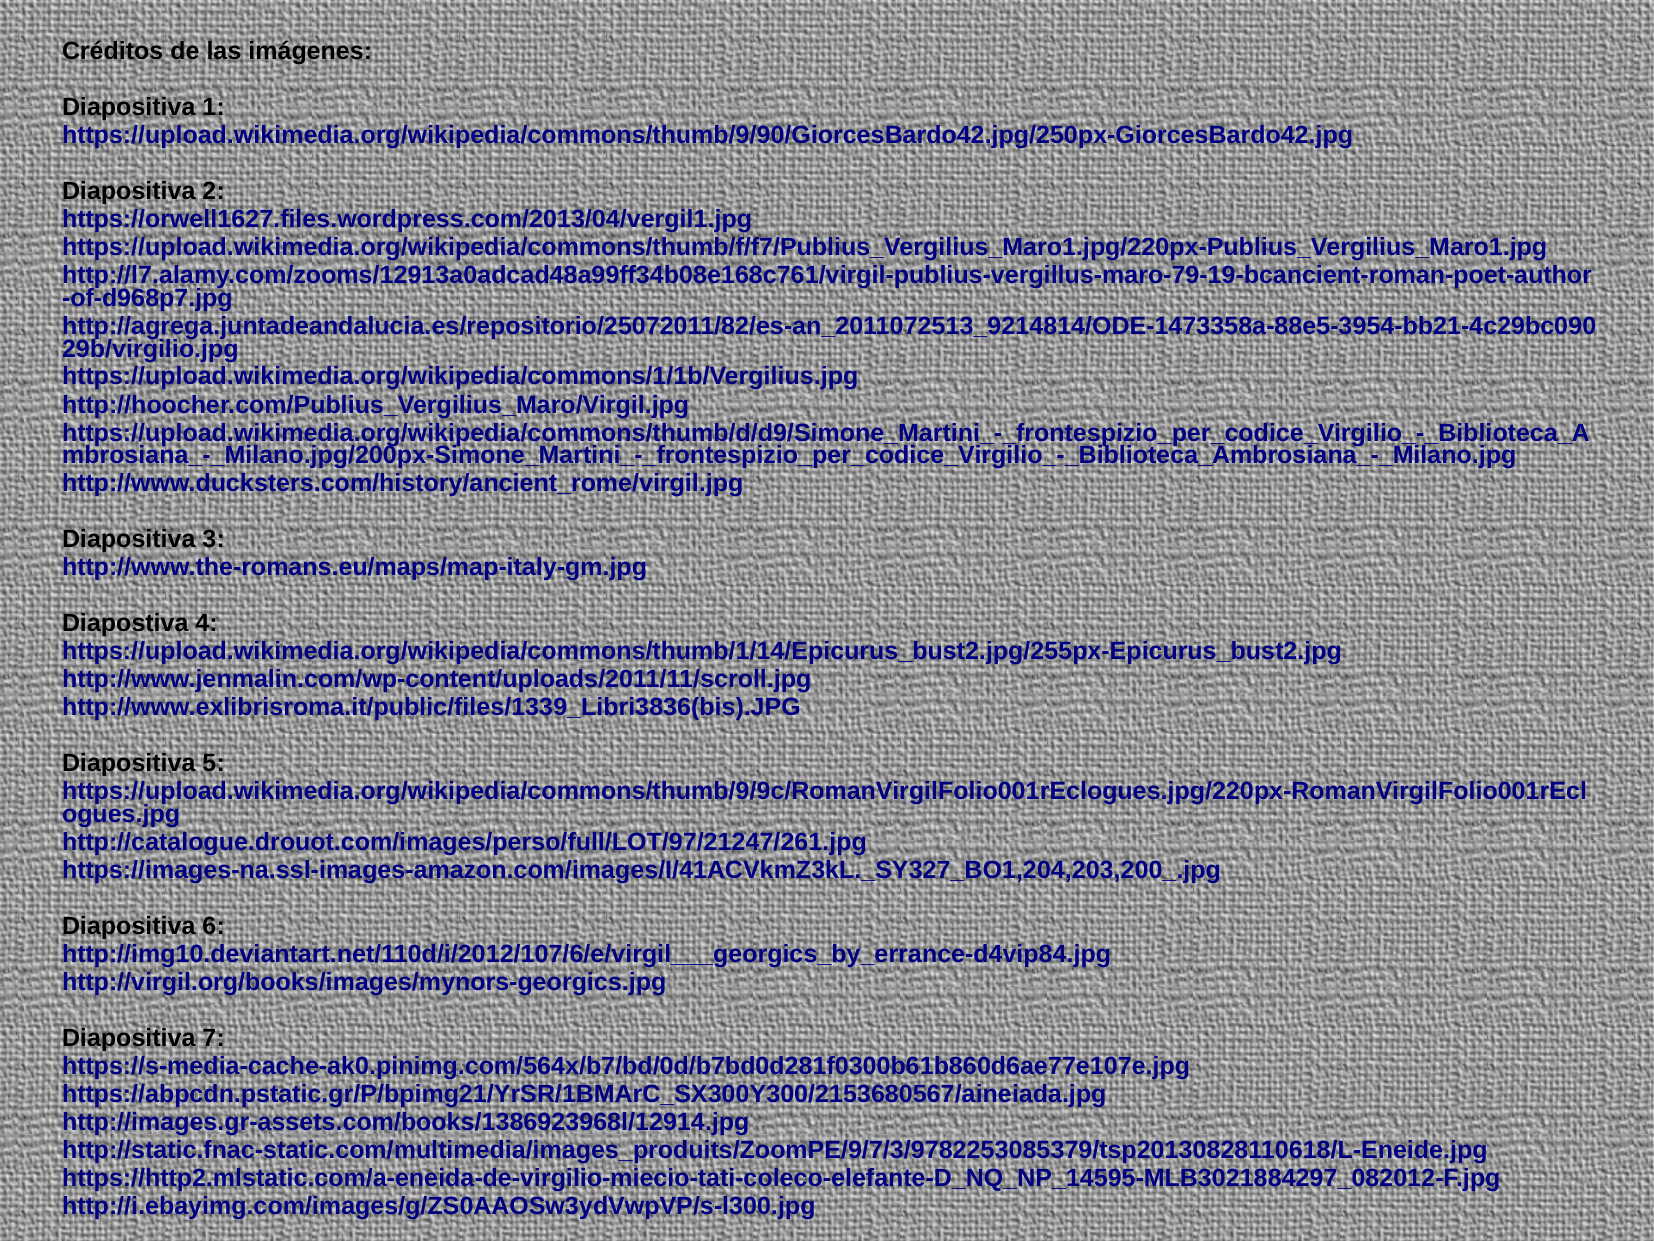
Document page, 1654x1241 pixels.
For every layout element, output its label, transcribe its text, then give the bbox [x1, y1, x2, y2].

picture [0, 0, 1654, 1241]
text_box Créditos de las imágenes: Diapositiva 1: https://upload.wikimedia.org/wikipedia/commons/thumb/9/90/GiorcesBardo42.jpg/250px-GiorcesBardo42.jpg Diapositiva 2: https://orwell1627.files.wordpress.com/2013/04/vergil1.jpg https://upload.wikimedia.org/wikipedia/commons/thumb/f/f7/Publius_Vergilius_Maro1.jpg/220px-Publius_Vergilius_Maro1.jpg http://l7.alamy.com/zooms/12913a0adcad48a99ff34b08e168c761/virgil-publius-vergillus-maro-79-19-bcancient-roman-poet-author-of-d968p7.jpg http://agrega.juntadeandalucia.es/repositorio/25072011/82/es-an_2011072513_9214814/ODE-1473358a-88e5-3954-bb21-4c29bc09029b/virgilio.jpg https://upload.wikimedia.org/wikipedia/commons/1/1b/Vergilius.jpg http://hoocher.com/Publius_Vergilius_Maro/Virgil.jpg https://upload.wikimedia.org/wikipedia/commons/thumb/d/d9/Simone_Martini_-_frontespizio_per_codice_Virgilio_-_Biblioteca_Ambrosiana_-_Milano.jpg/200px-Simone_Martini_-_frontespizio_per_codice_Virgilio_-_Biblioteca_Ambrosiana_-_Milano.jpg http://www.ducksters.com/history/ancient_rome/virgil.jpg Diapositiva 3: http://www.the-romans.eu/maps/map-italy-gm.jpg Diapostiva 4: https://upload.wikimedia.org/wikipedia/commons/thumb/1/14/Epicurus_bust2.jpg/255px-Epicurus_bust2.jpg http://www.jenmalin.com/wp-content/uploads/2011/11/scroll.jpg http://www.exlibrisroma.it/public/files/1339_Libri3836(bis).JPG Diapositiva 5: https://upload.wikimedia.org/wikipedia/commons/thumb/9/9c/RomanVirgilFolio001rEclogues.jpg/220px-RomanVirgilFolio001rEclogues.jpg http://catalogue.drouot.com/images/perso/full/LOT/97/21247/261.jpg https://images-na.ssl-images-amazon.com/images/I/41ACVkmZ3kL._SY327_BO1,204,203,200_.jpg Diapositiva 6: http://img10.deviantart.net/110d/i/2012/107/6/e/virgil___georgics_by_errance-d4vip84.jpg http://virgil.org/books/images/mynors-georgics.jpg Diapositiva 7: https://s-media-cache-ak0.pinimg.com/564x/b7/bd/0d/b7bd0d281f0300b61b860d6ae77e107e.jpg https://abpcdn.pstatic.gr/P/bpimg21/YrSR/1BMArC_SX300Y300/2153680567/aineiada.jpg http://images.gr-assets.com/books/1386923968l/12914.jpg http://static.fnac-static.com/multimedia/images_produits/ZoomPE/9/7/3/9782253085379/tsp20130828110618/L-Eneide.jpg https://http2.mlstatic.com/a-eneida-de-virgilio-miecio-tati-coleco-elefante-D_NQ_NP_14595-MLB3021884297_082012-F.jpg http://i.ebayimg.com/images/g/ZS0AAOSw3ydVwpVP/s-l300.jpg [47, 29, 1619, 1165]
